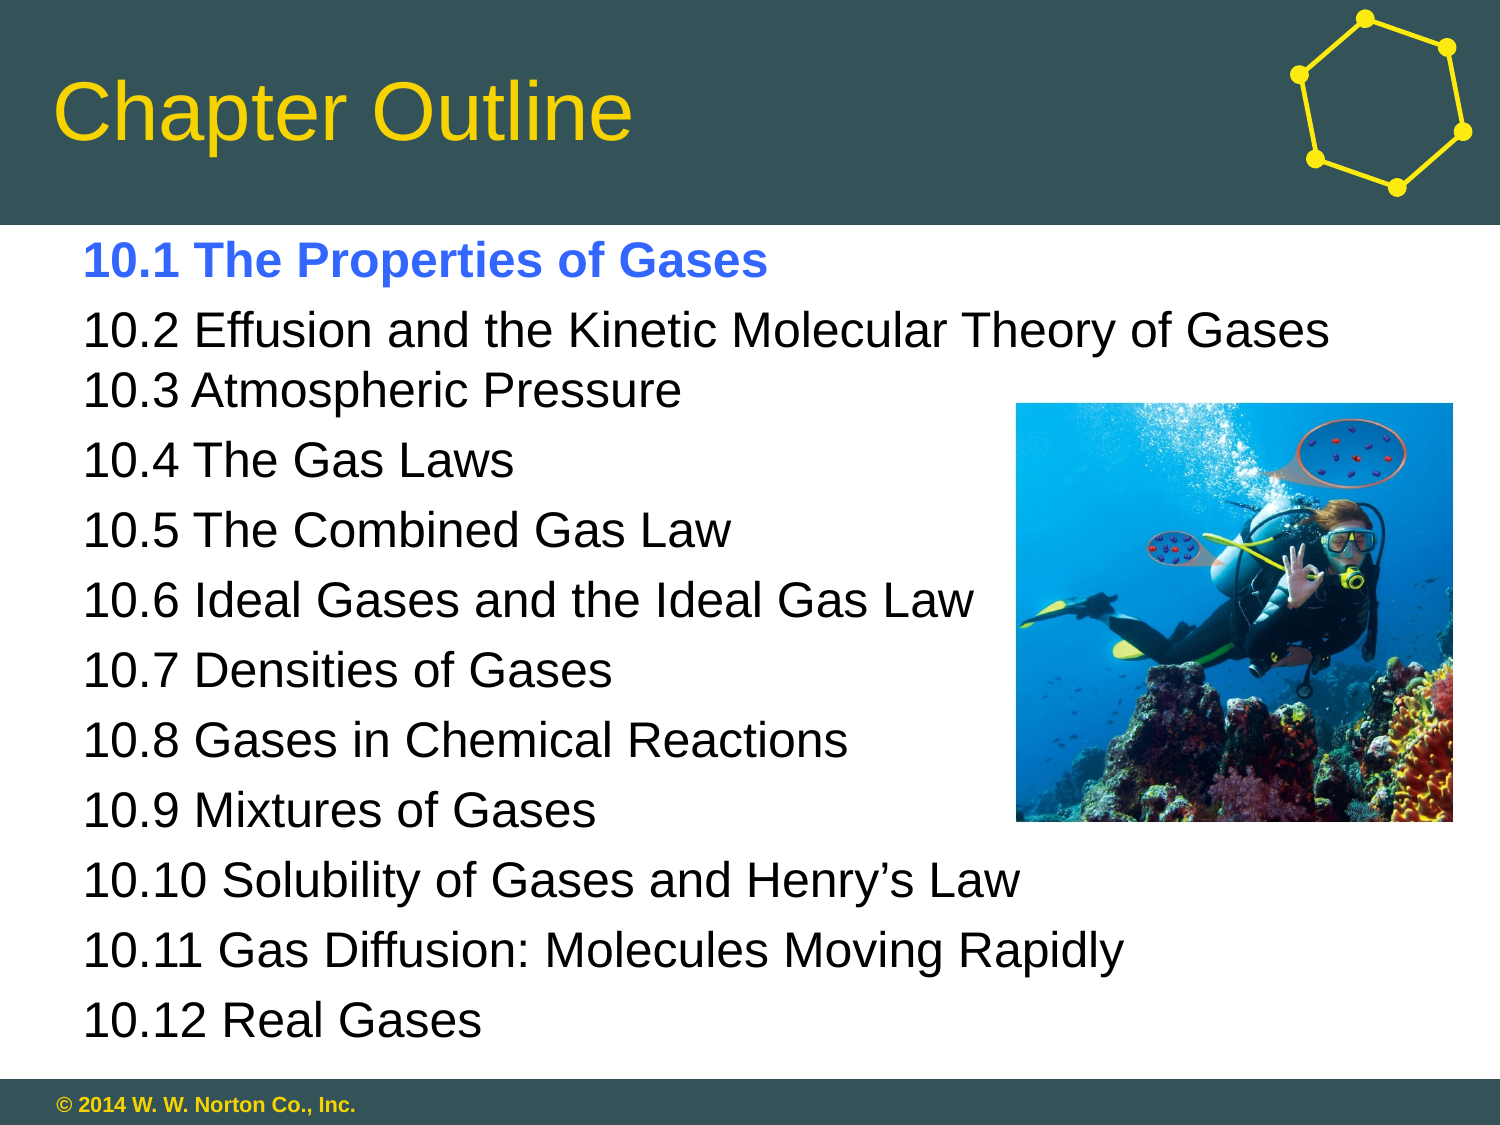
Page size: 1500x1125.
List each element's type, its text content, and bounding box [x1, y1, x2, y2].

list 10.1 The Properties of Gases 10.2 Effusion and the Kinetic Molecular Theory of Gases 10.3 Atmospheric Pressure 10.4 The Gas Laws 10.5 The Combined Gas Law 10.6 Ideal Gases and the Ideal Gas Law 10.7 Densities of Gases 10.8 Gases in Chemical Reactions 10.9 Mixtures of Gases 10.10 Solubility of Gases and Henry’s Law 10.11 Gas Diffusion: Molecules Moving Rapidly 10.12 Real Gases [67, 219, 1468, 1020]
picture [1012, 399, 1456, 825]
title Chapter Outline [37, 19, 1118, 195]
